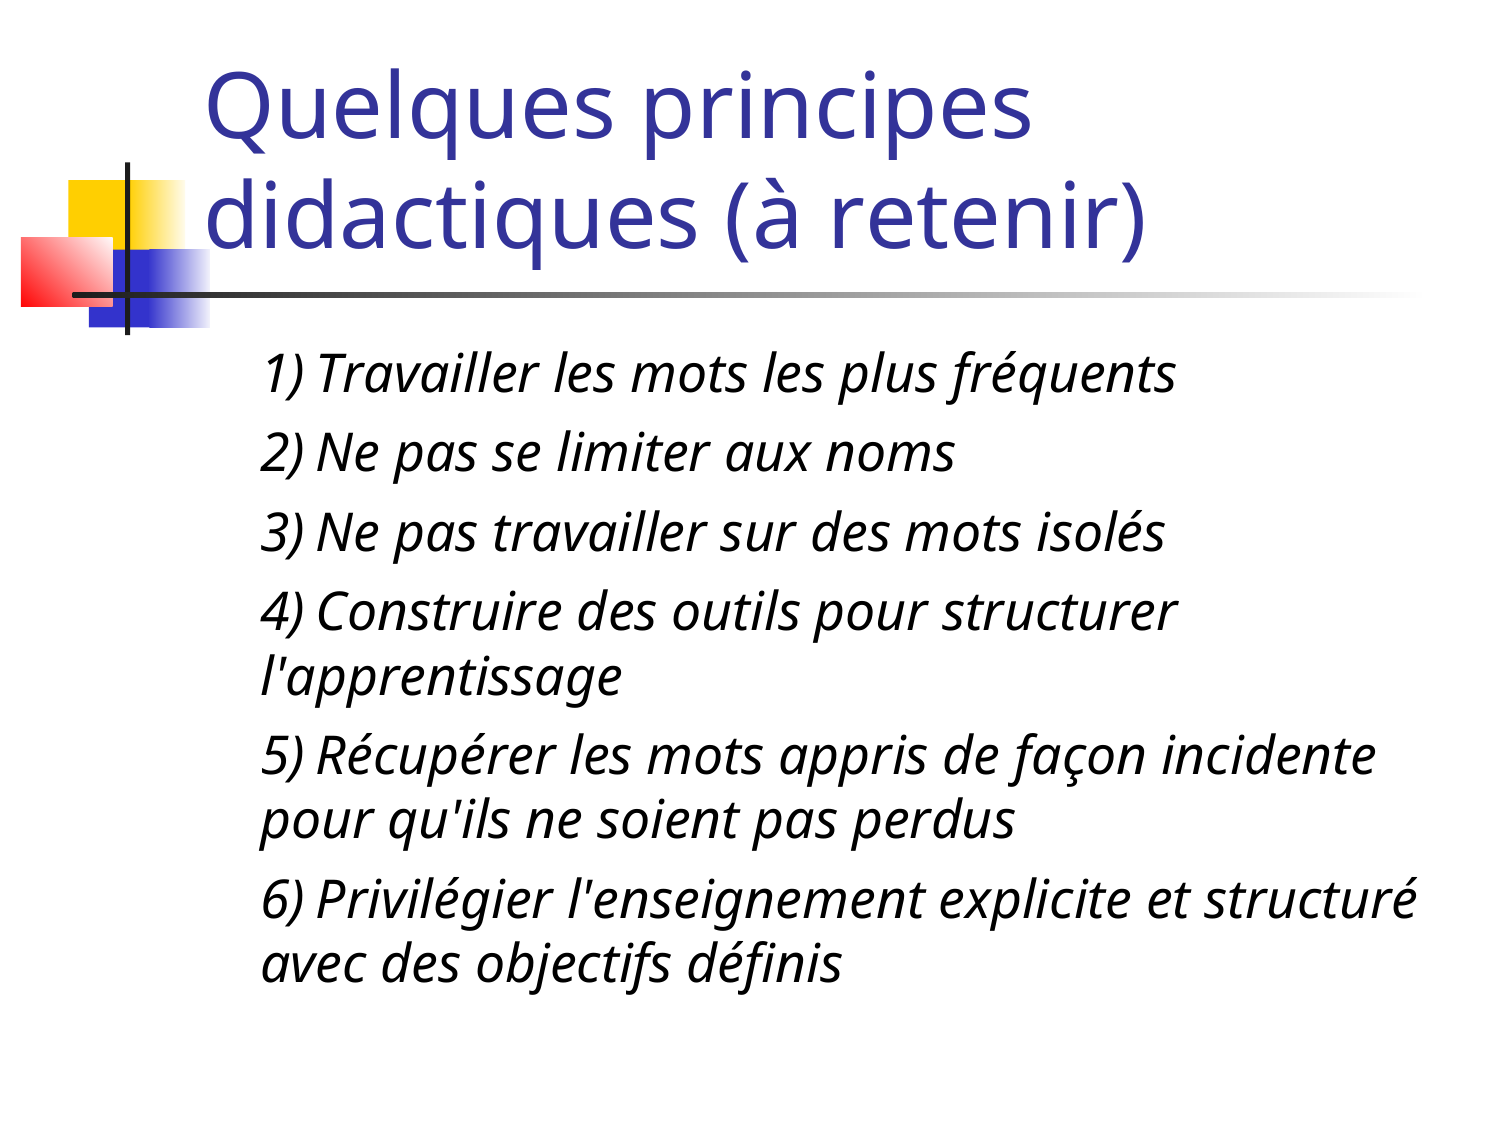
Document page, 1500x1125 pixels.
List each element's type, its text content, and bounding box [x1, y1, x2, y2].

list Travailler les mots les plus fréquents Ne pas se limiter aux noms Ne pas travailler sur des mots isolés Construire des outils pour structurer l'apprentissage Récupérer les mots appris de façon incidente pour qu'ils ne soient pas perdus Privilégier l'enseignement explicite et structuré avec des objectifs définis [193, 330, 1469, 1006]
title Quelques principes didactiques (à retenir) [188, 35, 1467, 275]
